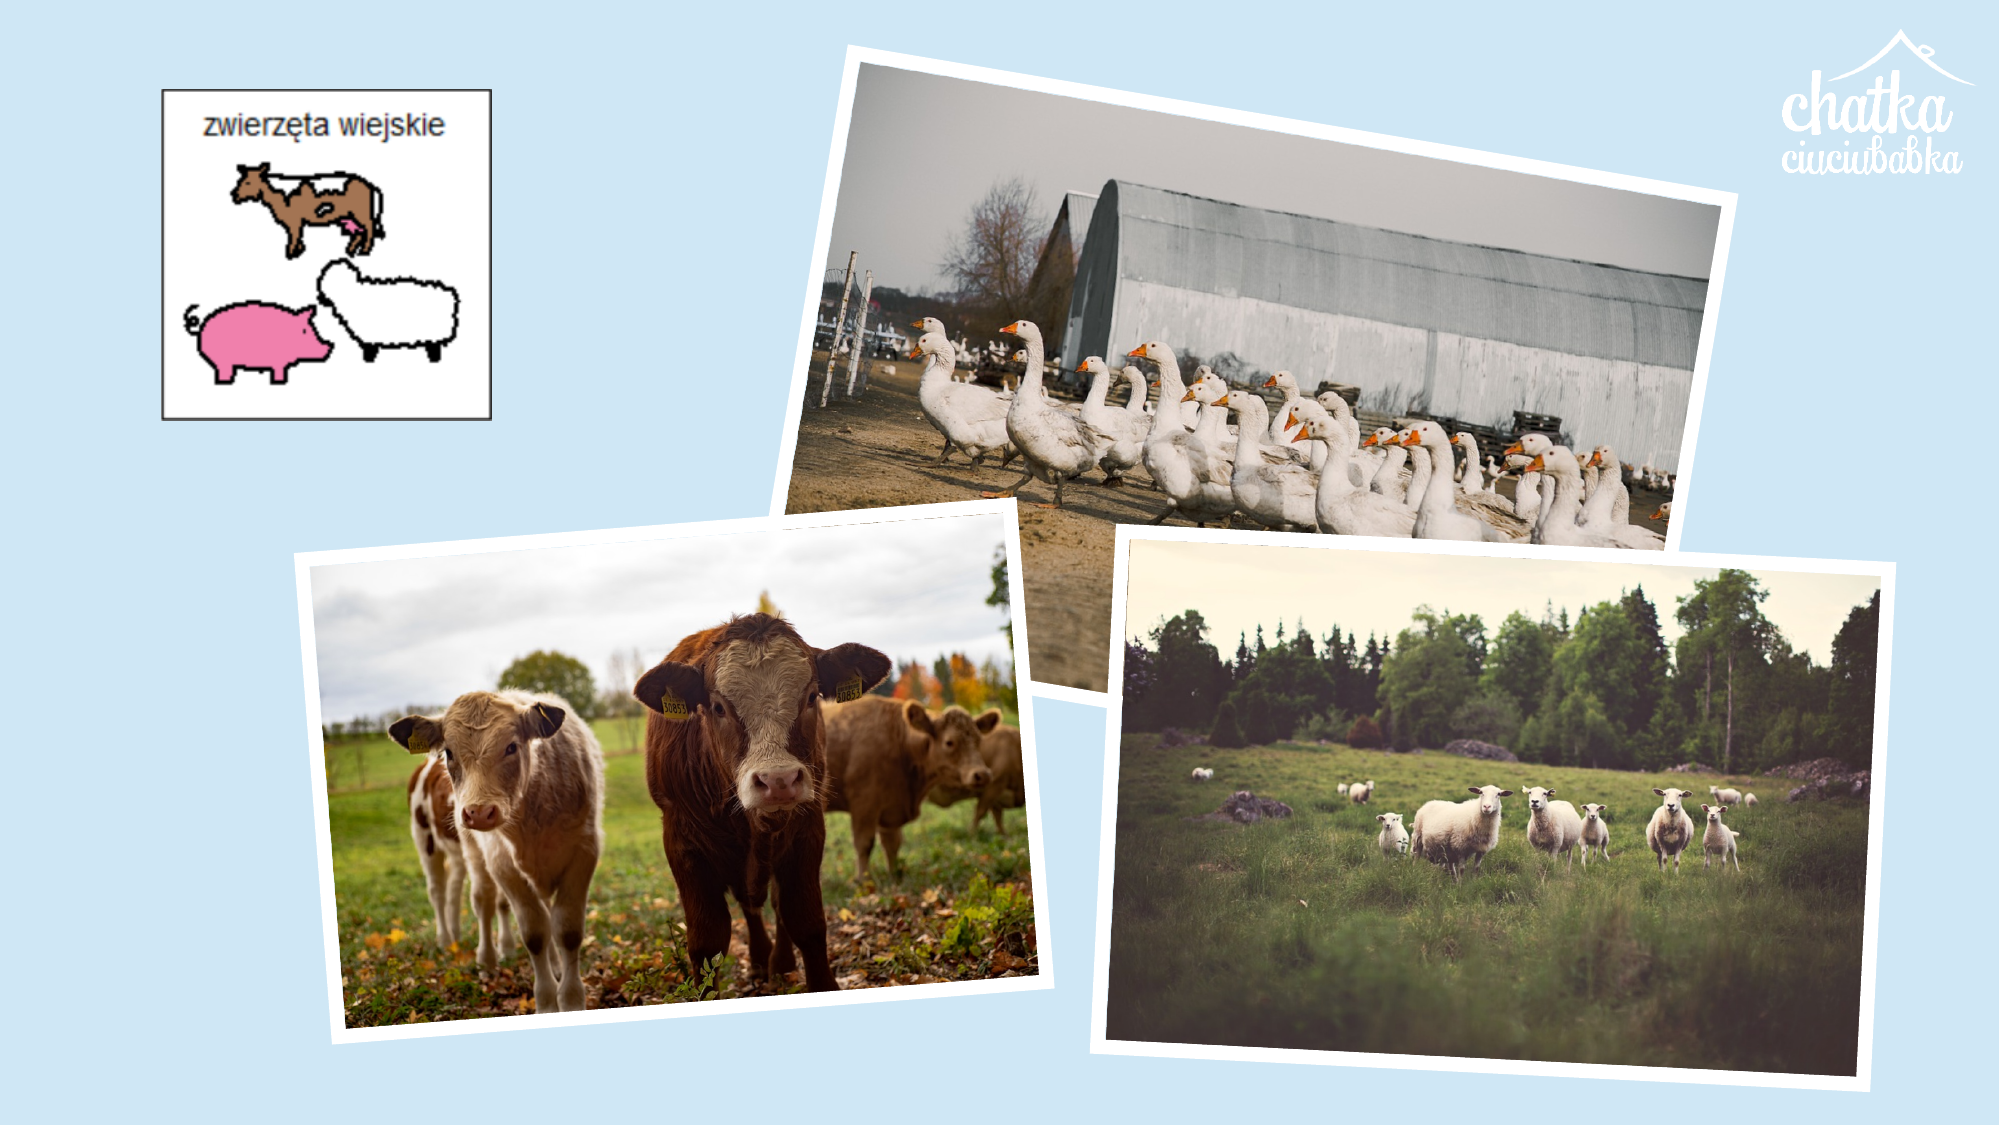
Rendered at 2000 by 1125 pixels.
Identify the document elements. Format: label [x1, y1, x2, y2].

picture [1105, 538, 1882, 1077]
picture [161, 89, 492, 421]
picture [1755, 5, 1991, 241]
picture [309, 512, 1040, 1029]
picture [783, 61, 1722, 694]
